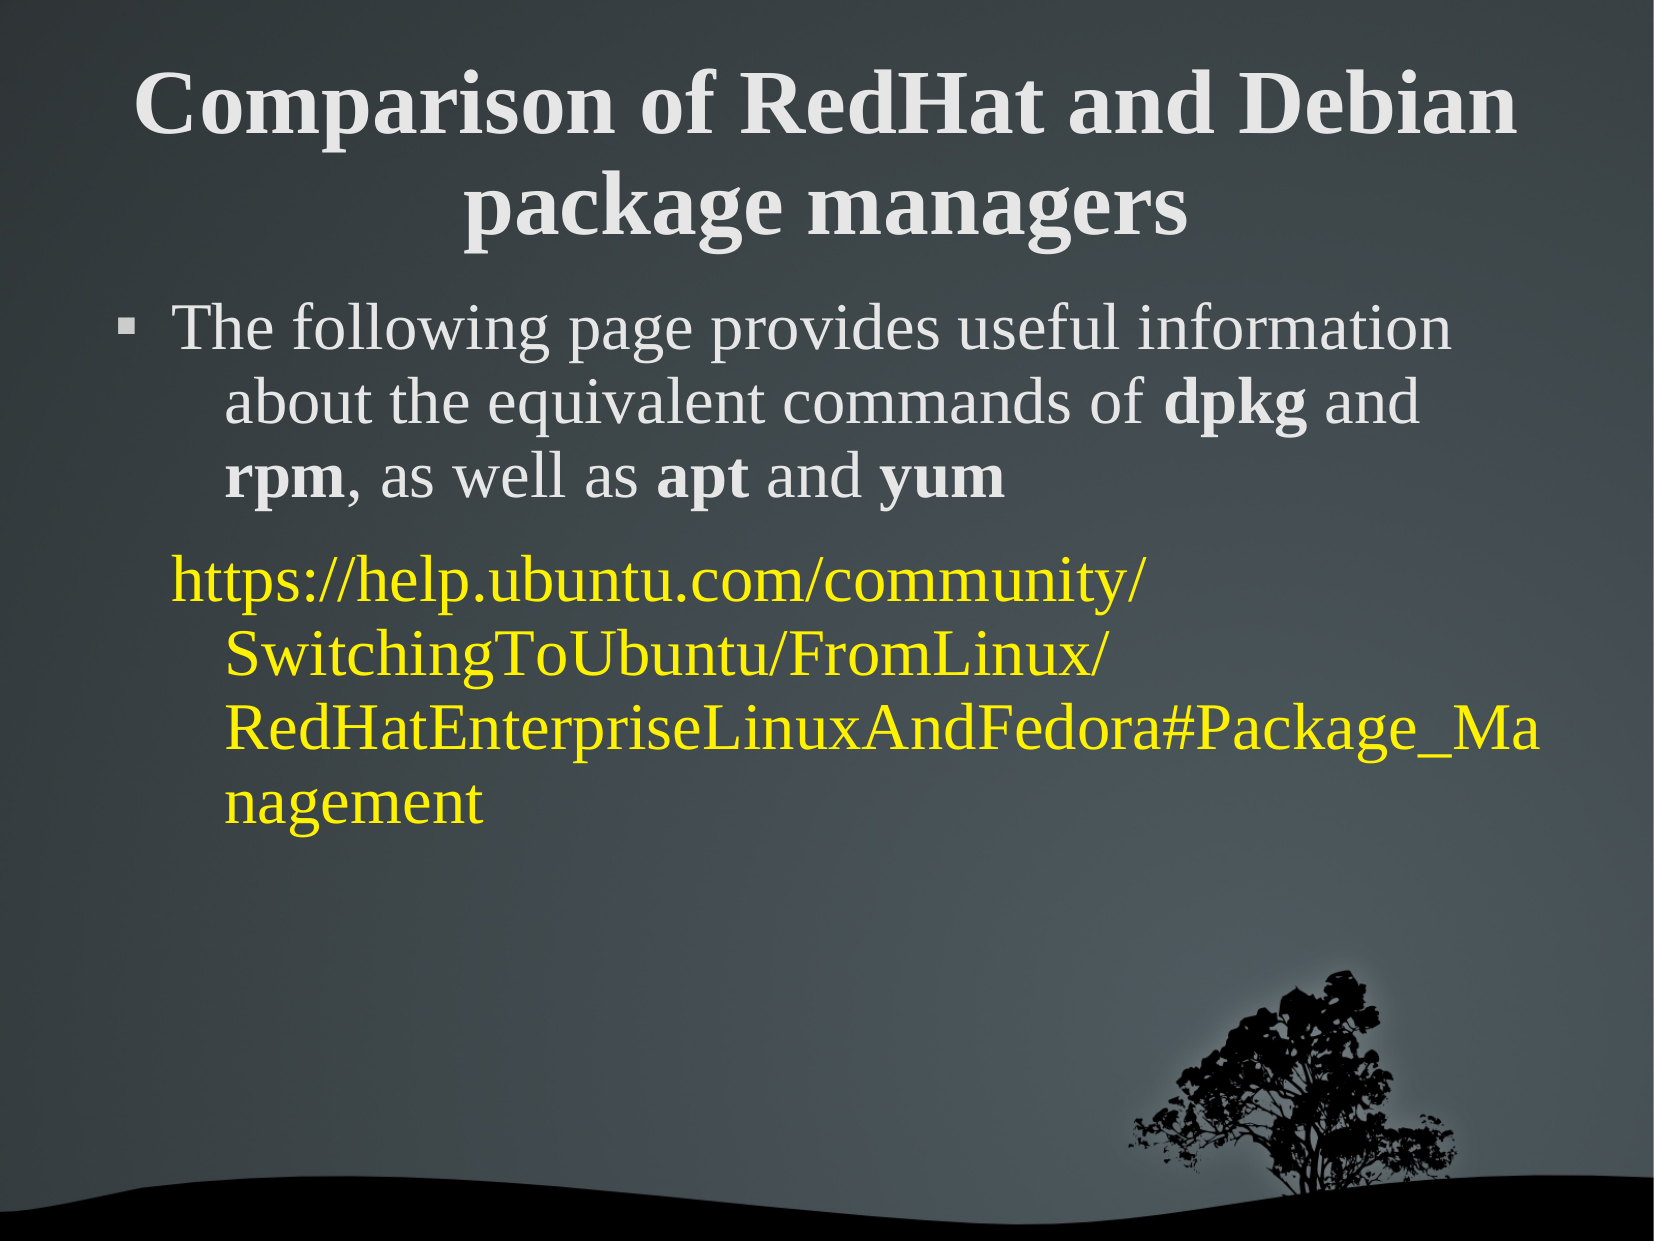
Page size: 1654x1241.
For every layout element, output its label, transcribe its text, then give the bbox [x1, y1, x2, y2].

list The following page provides useful information about the equivalent commands of dpkg and rpm, as well as apt and yum https://help.ubuntu.com/community/SwitchingToUbuntu/FromLinux/RedHatEnterpriseLinuxAndFedora#Package_Management [82, 290, 1571, 1109]
picture [0, 0, 1654, 1241]
title Comparison of RedHat and Debian package managers [82, 33, 1571, 273]
